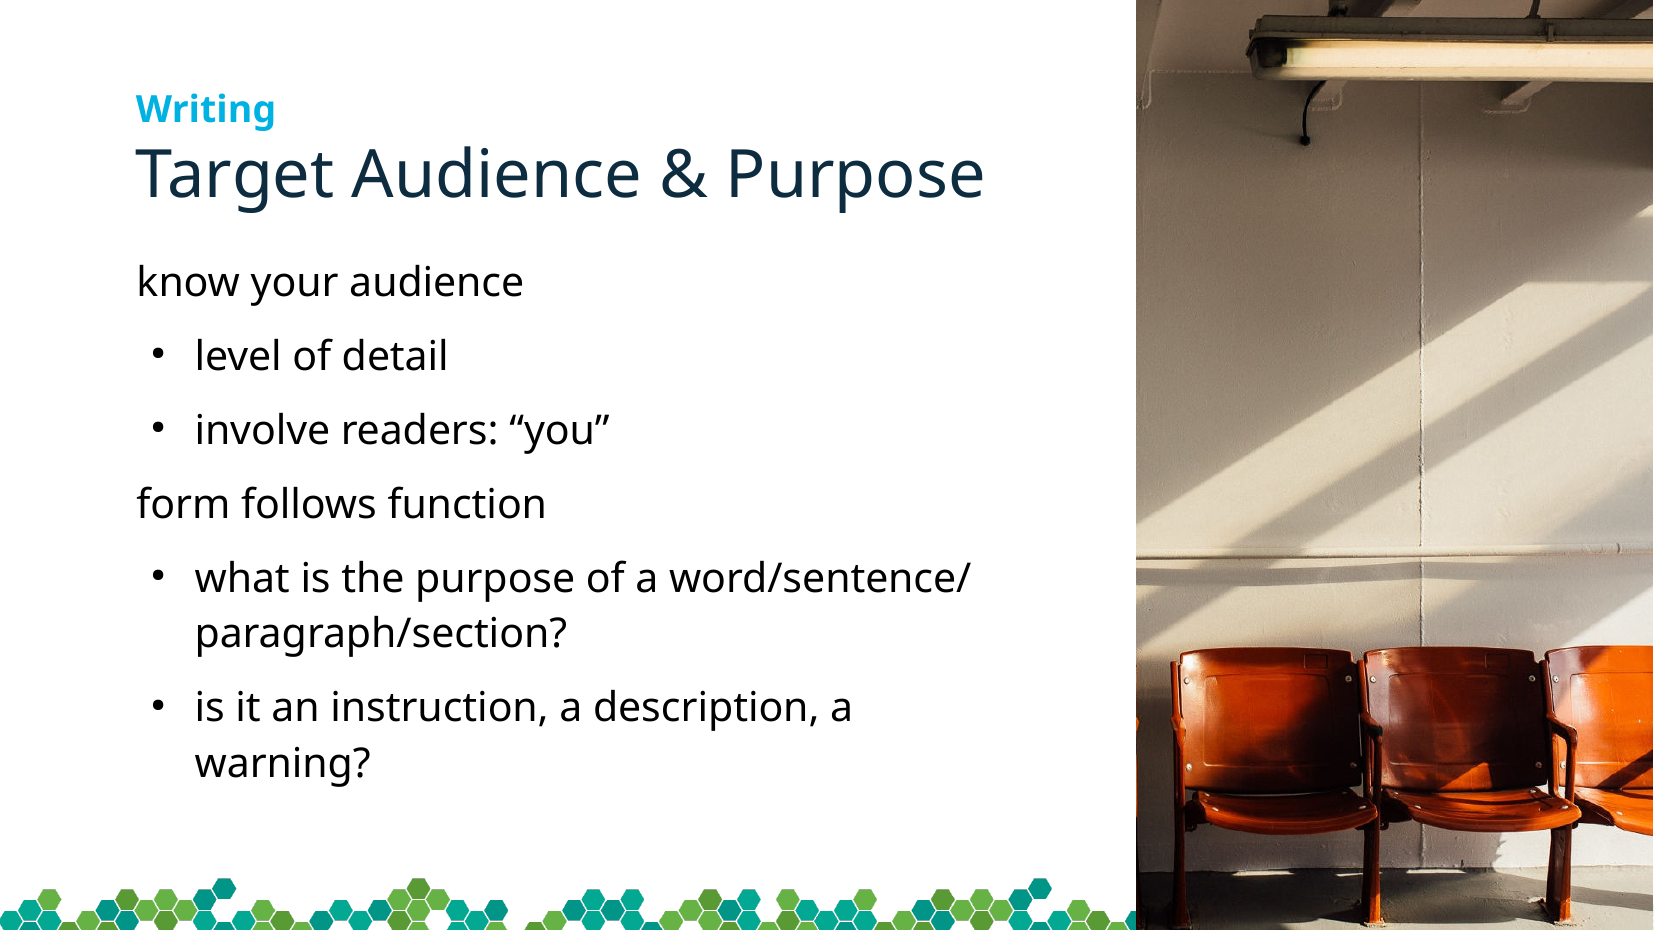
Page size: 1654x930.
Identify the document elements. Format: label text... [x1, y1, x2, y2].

title Writing Target Audience & Purpose [135, 72, 1136, 228]
picture [0, 0, 1654, 930]
list know your audience level of detail involve readers: “you” form follows function what is the purpose of a word/sentence/ paragraph/section? is it an instruction, a description, a warning? [136, 252, 1136, 793]
